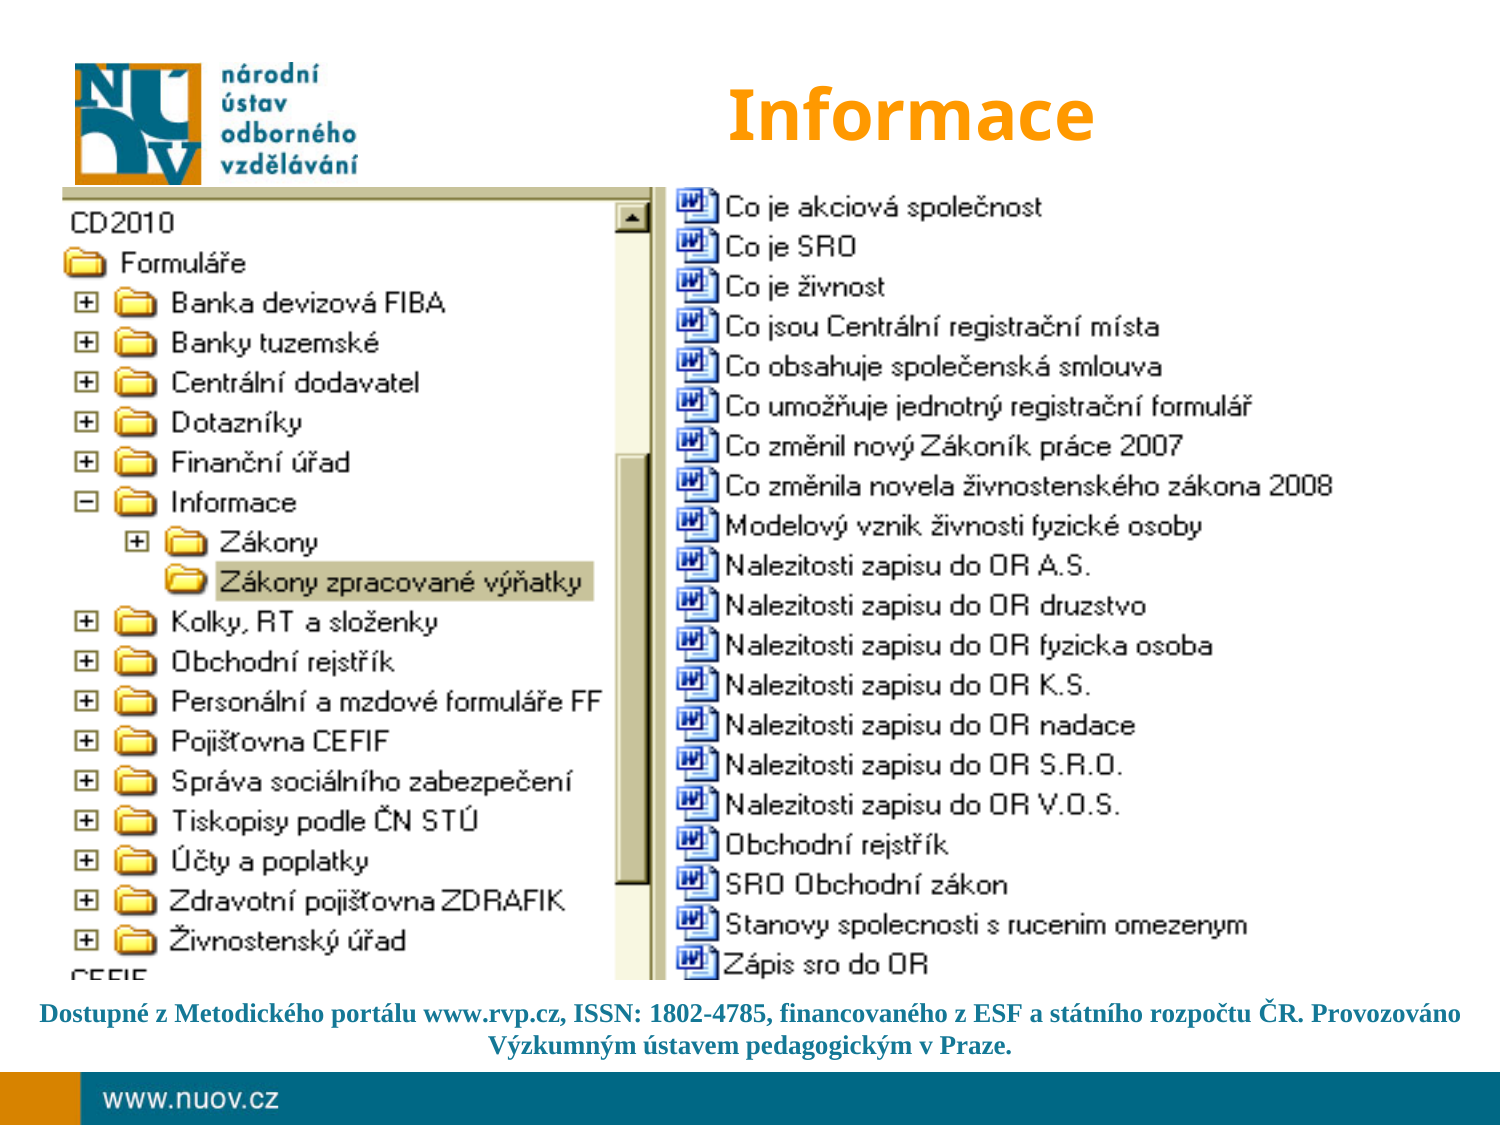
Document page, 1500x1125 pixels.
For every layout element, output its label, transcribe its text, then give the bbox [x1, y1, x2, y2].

picture [62, 187, 1351, 980]
title Informace [399, 37, 1425, 188]
text_box [0, 1072, 1500, 1125]
text_box Dostupné z Metodického portálu www.rvp.cz, ISSN: 1802-4785, financovaného z ESF a státního rozpočtu ČR. Provozováno Výzkumným ústavem pedagogickým v Praze. [0, 987, 1500, 1063]
text_box [75, 62, 358, 185]
